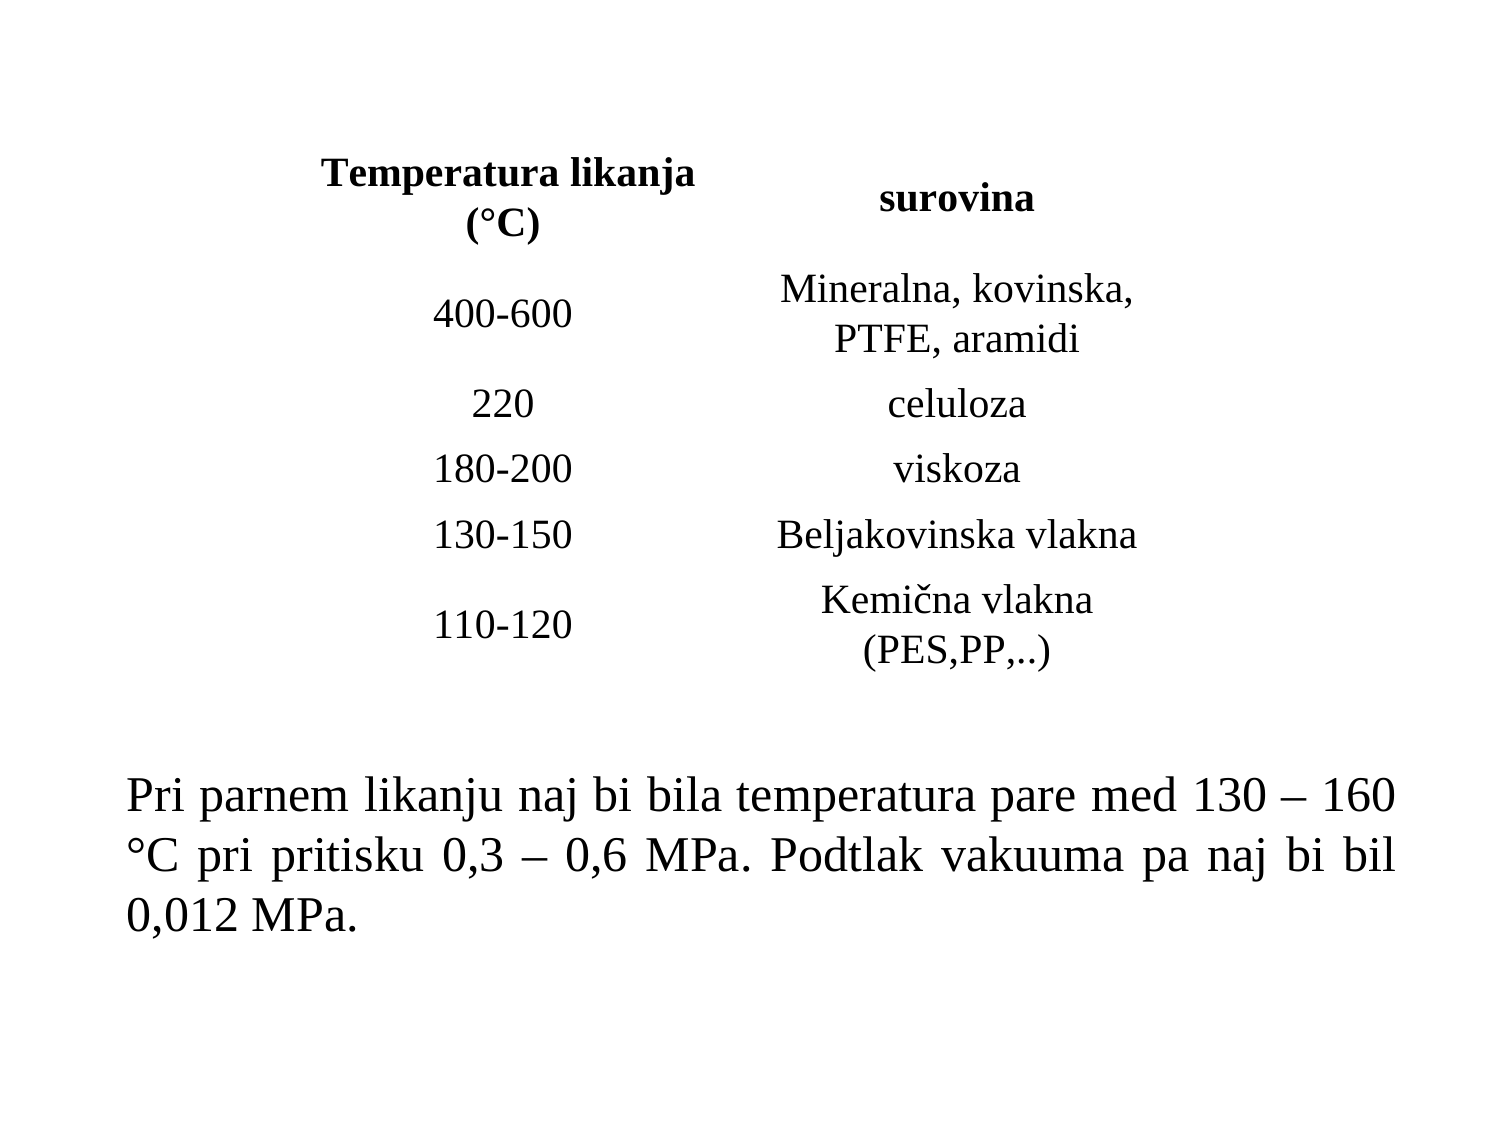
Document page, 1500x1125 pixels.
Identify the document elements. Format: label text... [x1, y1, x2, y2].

table_header surovina [729, 137, 1186, 253]
table_cell 130-150 [278, 499, 729, 564]
table_cell viskoza [729, 434, 1186, 499]
table_cell celuloza [729, 368, 1186, 434]
table_cell 220 [278, 368, 729, 434]
table_cell Mineralna, kovinska, PTFE, aramidi [729, 253, 1186, 368]
table_cell 180-200 [278, 434, 729, 499]
table_cell 400-600 [278, 253, 729, 368]
table_header Temperatura likanja (°C) [278, 137, 729, 253]
table_cell Kemična vlakna (PES,PP,..) [729, 564, 1186, 680]
table_cell Beljakovinska vlakna [729, 499, 1186, 564]
table_cell 110-120 [278, 564, 729, 680]
text_box Pri parnem likanju naj bi bila temperatura pare med 130 – 160 °C pri pritisku 0,3 – 0,6 MPa. Podtlak vakuuma pa naj bi bil 0,012 MPa. [112, 753, 1413, 949]
